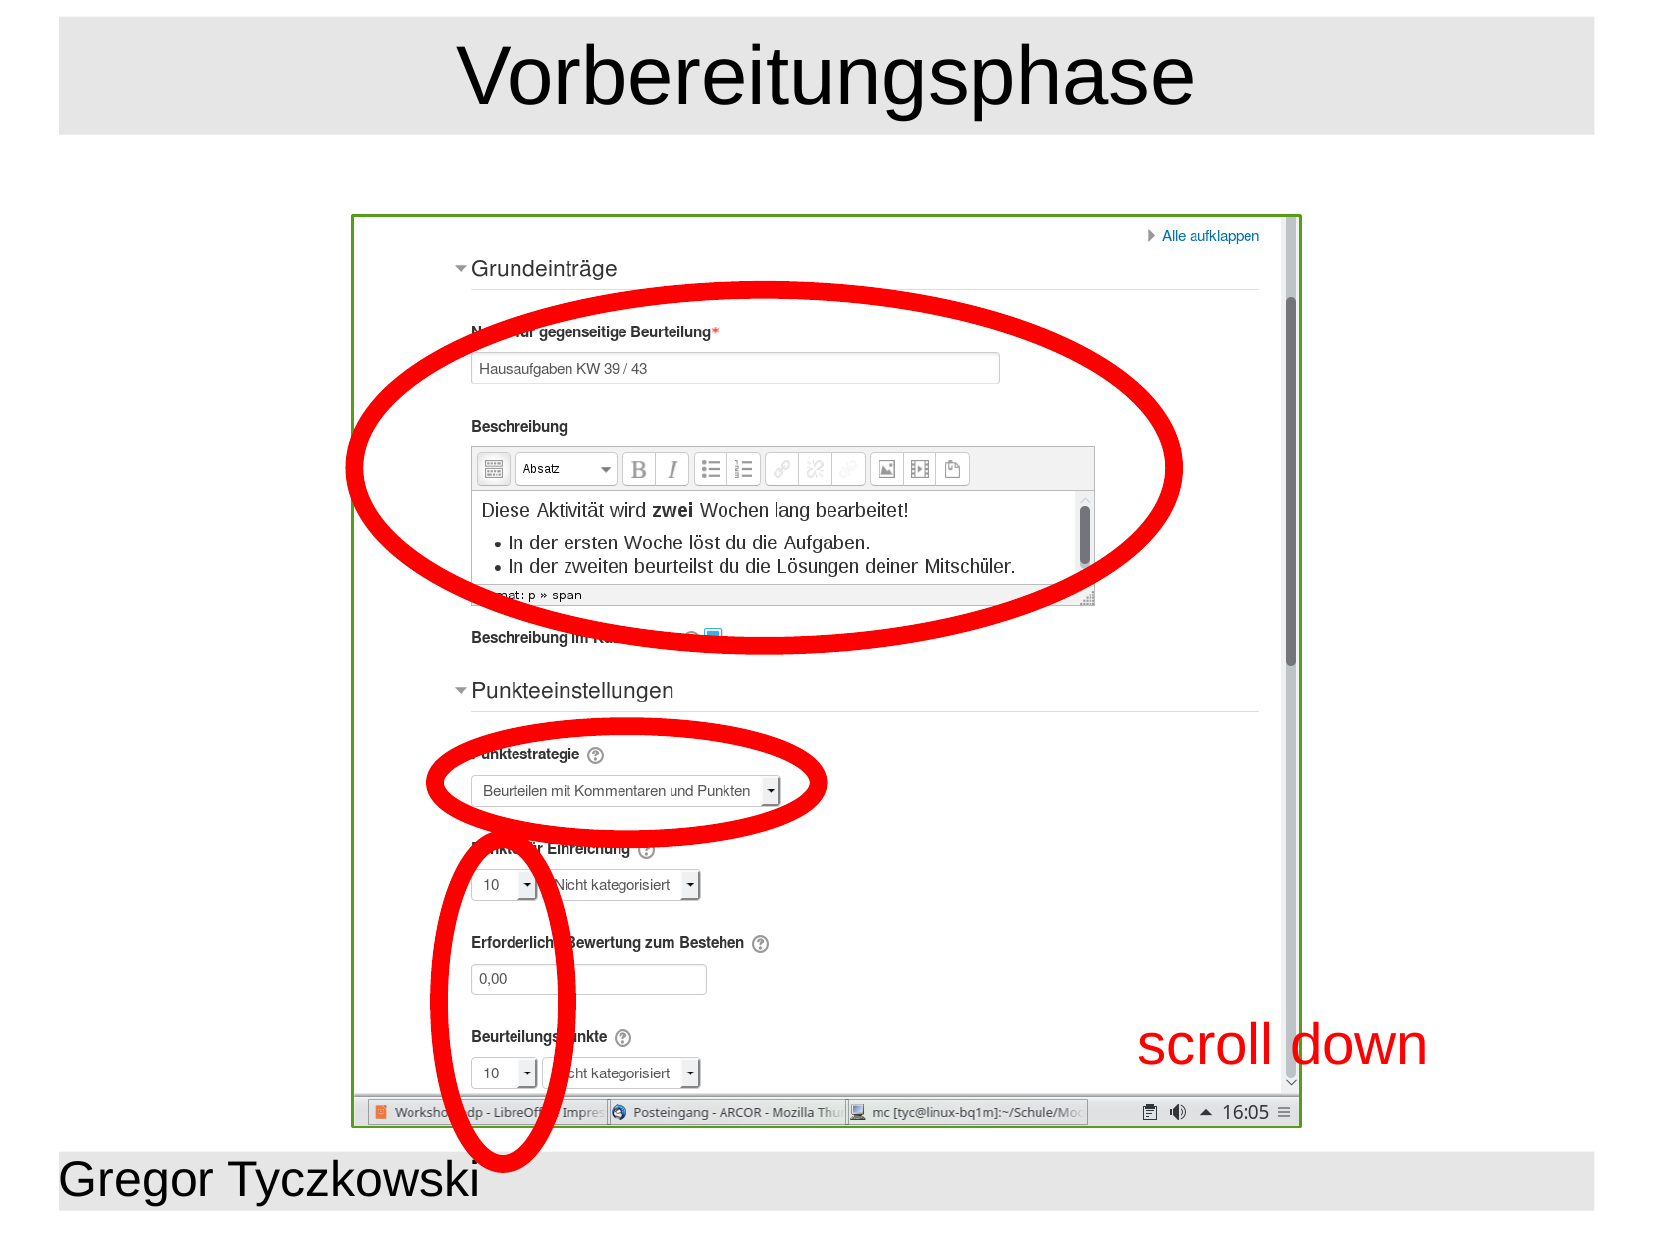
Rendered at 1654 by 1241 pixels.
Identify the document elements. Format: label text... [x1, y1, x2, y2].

text_box [434, 726, 819, 840]
text_box scroll down [1119, 1001, 1448, 1087]
picture [354, 216, 1300, 1126]
text_box [354, 289, 1175, 646]
title Vorbereitungsphase [59, 16, 1595, 135]
text_box [439, 839, 567, 1165]
list Gregor Tyczkowski [59, 1151, 1595, 1211]
